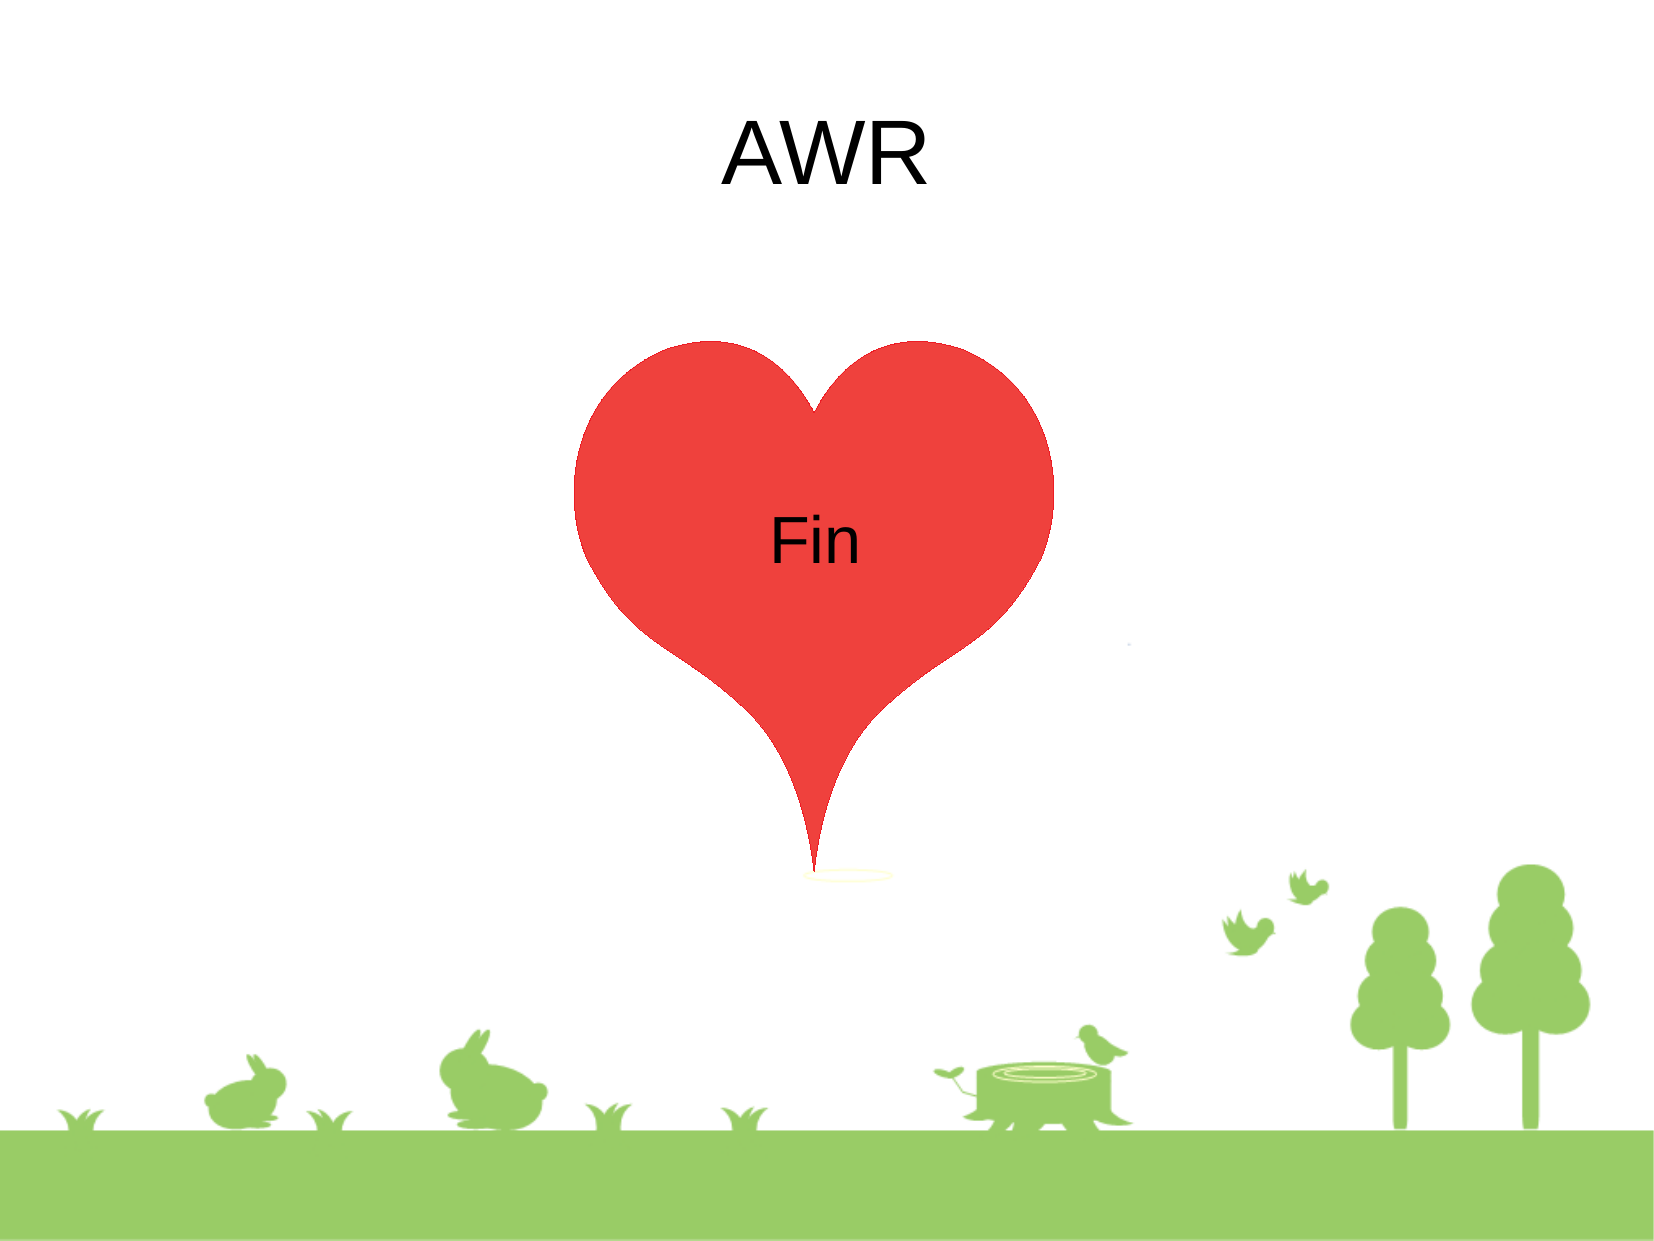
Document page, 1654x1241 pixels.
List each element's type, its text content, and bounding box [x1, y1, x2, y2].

title AWR [82, 49, 1571, 257]
subtitle Fin [80, 181, 1569, 901]
picture [0, 0, 1654, 1241]
